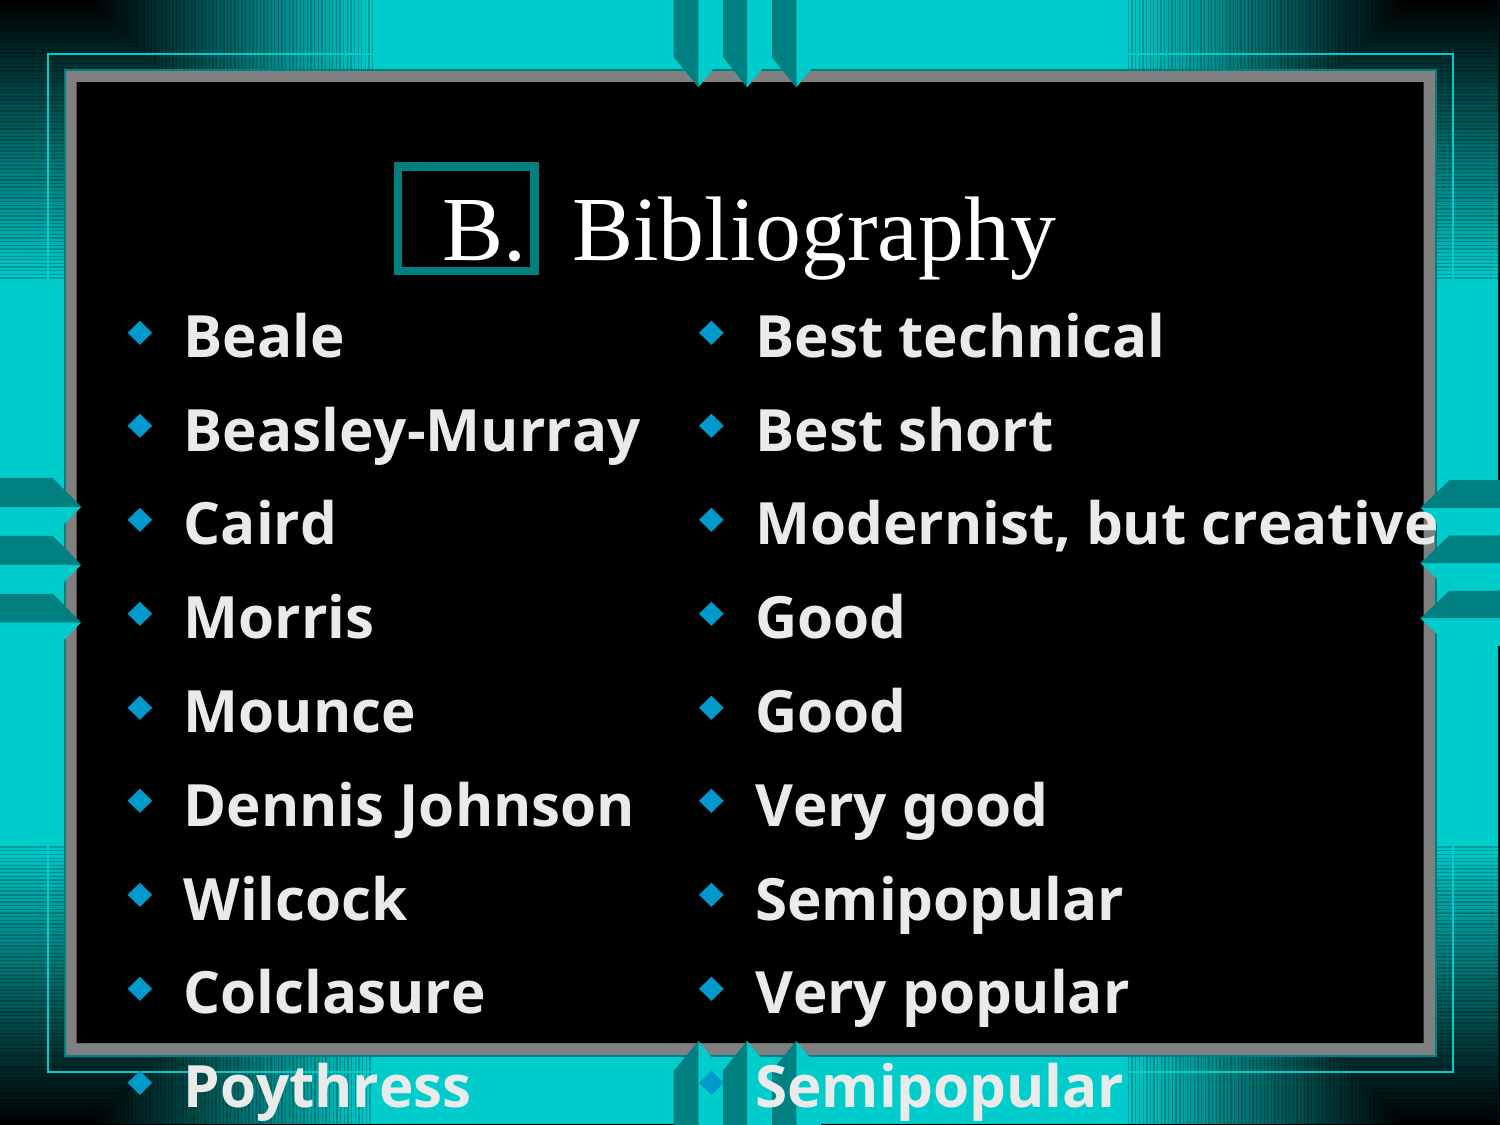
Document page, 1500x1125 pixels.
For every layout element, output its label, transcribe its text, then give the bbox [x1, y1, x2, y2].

list Best technical Best short Modernist, but creative Good Good Very good Semipopular Very popular Semipopular Popular, thematic [738, 287, 1463, 1006]
list Beale Beasley-Murray Caird Morris Mounce Dennis Johnson Wilcock Colclasure Poythress Guthrie [112, 287, 738, 1006]
title B. Bibliography [112, 99, 1388, 287]
